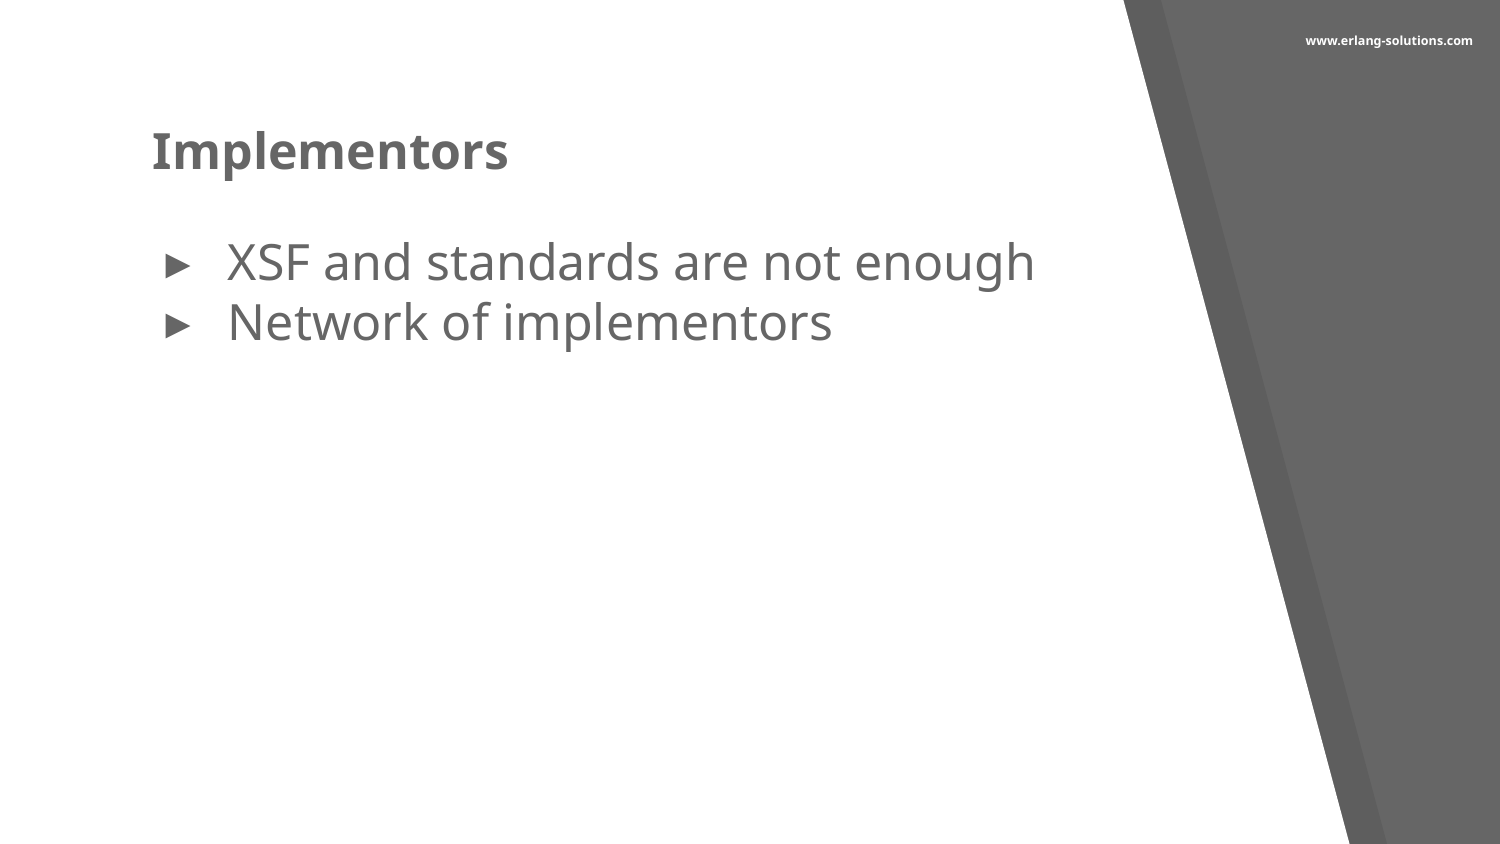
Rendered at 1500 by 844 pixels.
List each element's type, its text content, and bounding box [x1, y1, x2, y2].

list XSF and standards are not enough Network of implementors [137, 215, 1176, 586]
title Implementors [137, 115, 1012, 195]
